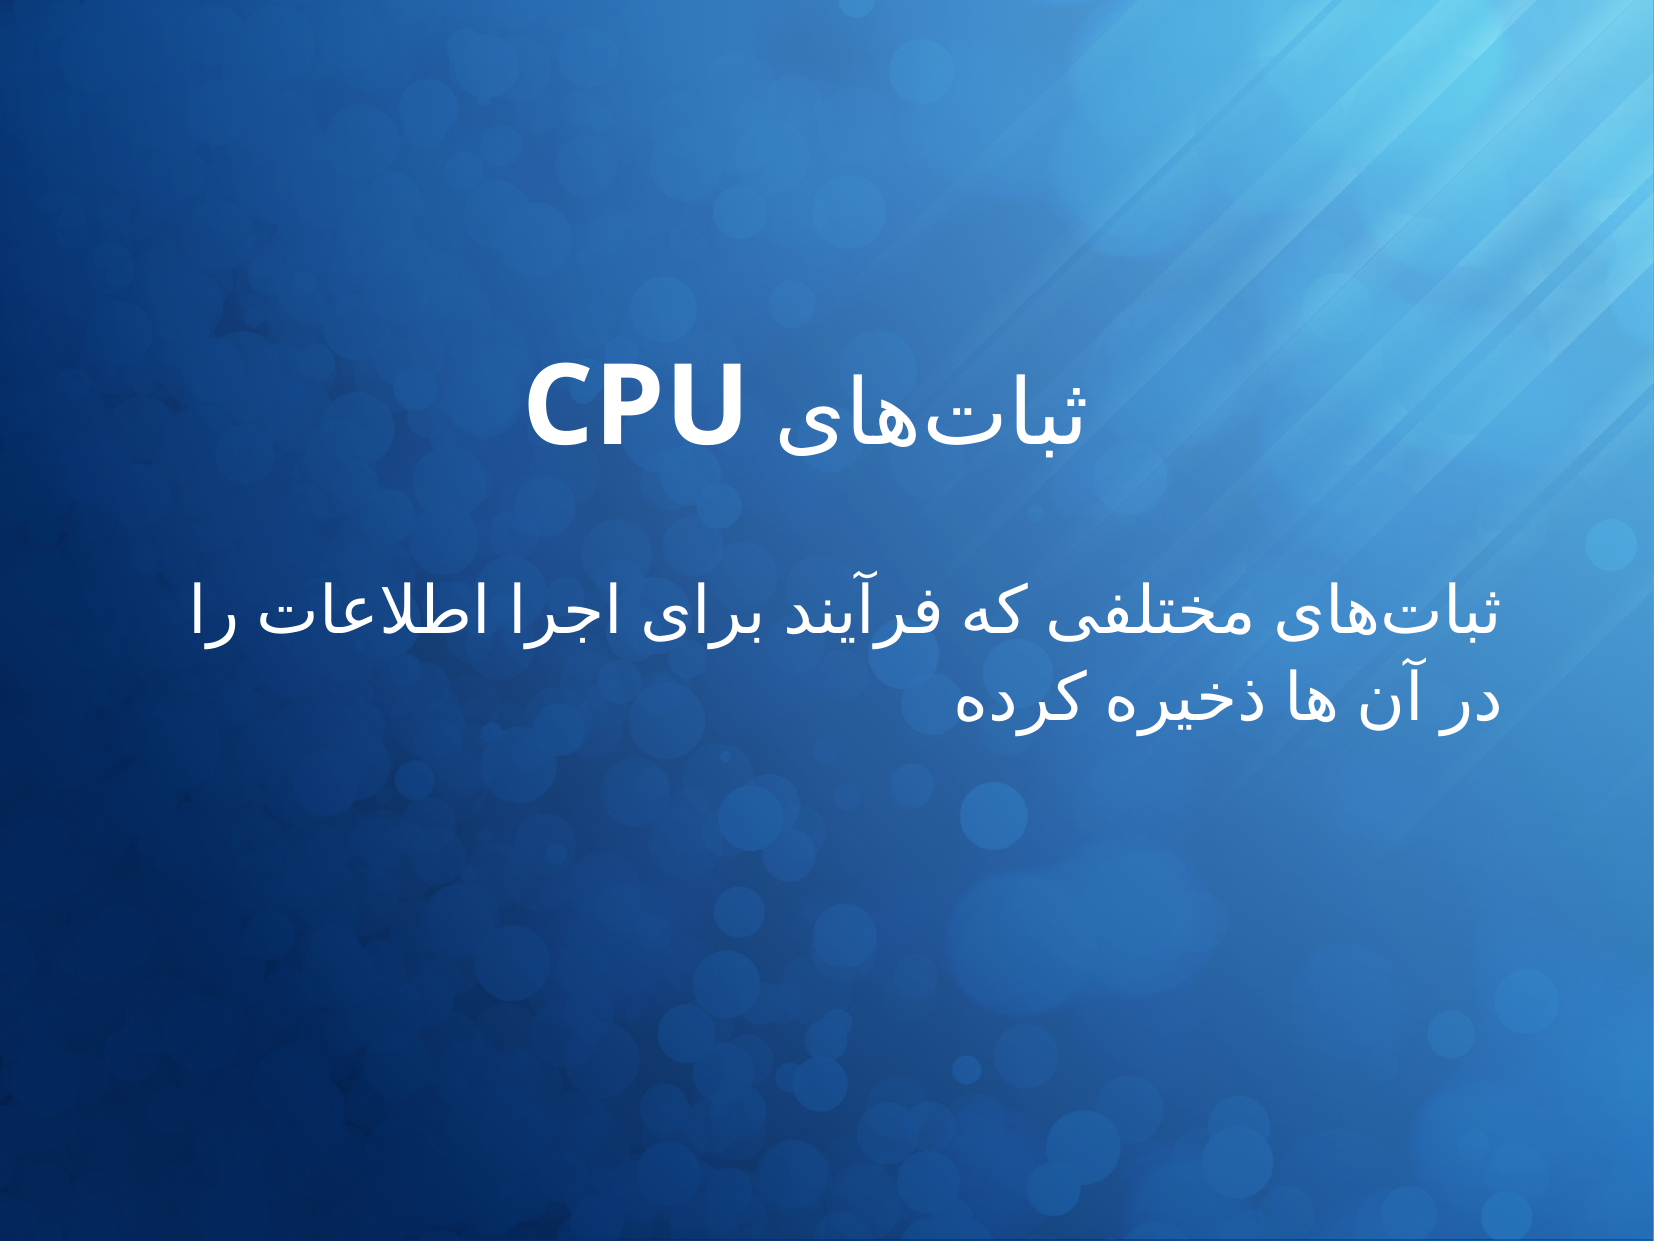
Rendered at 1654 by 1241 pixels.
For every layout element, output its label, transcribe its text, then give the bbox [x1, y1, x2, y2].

title ثبات‌های CPU [112, 319, 1501, 488]
picture [0, 0, 1654, 1241]
list ثبات‌های مختلفی که فرآیند برای اجرا اطلاعات را در آن ها ذخیره کرده [122, 573, 1576, 938]
